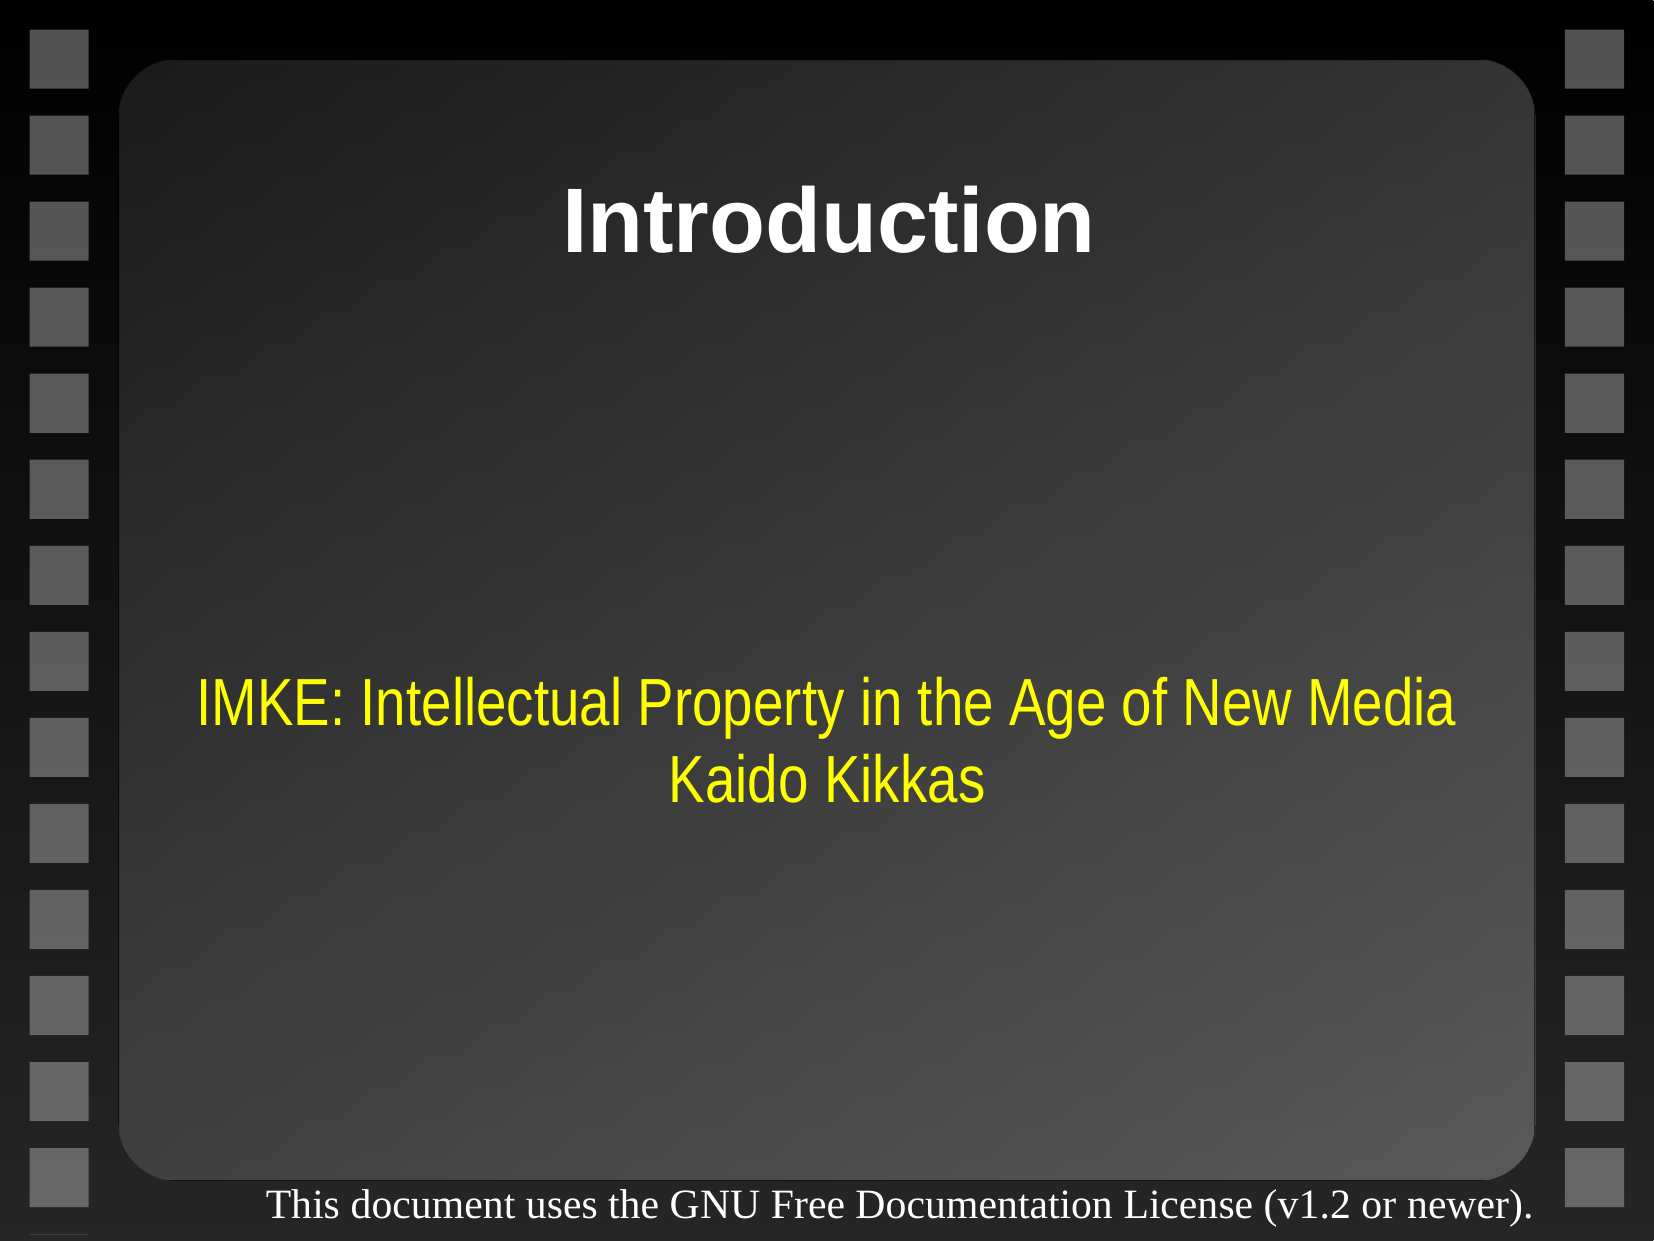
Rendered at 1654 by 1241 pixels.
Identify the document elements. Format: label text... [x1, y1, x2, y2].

title Introduction [123, 117, 1536, 325]
text_box This document uses the GNU Free Documentation License (v1.2 or newer). [265, 1181, 1595, 1228]
subtitle IMKE: Intellectual Property in the Age of New Media Kaido Kikkas [121, 354, 1534, 1127]
